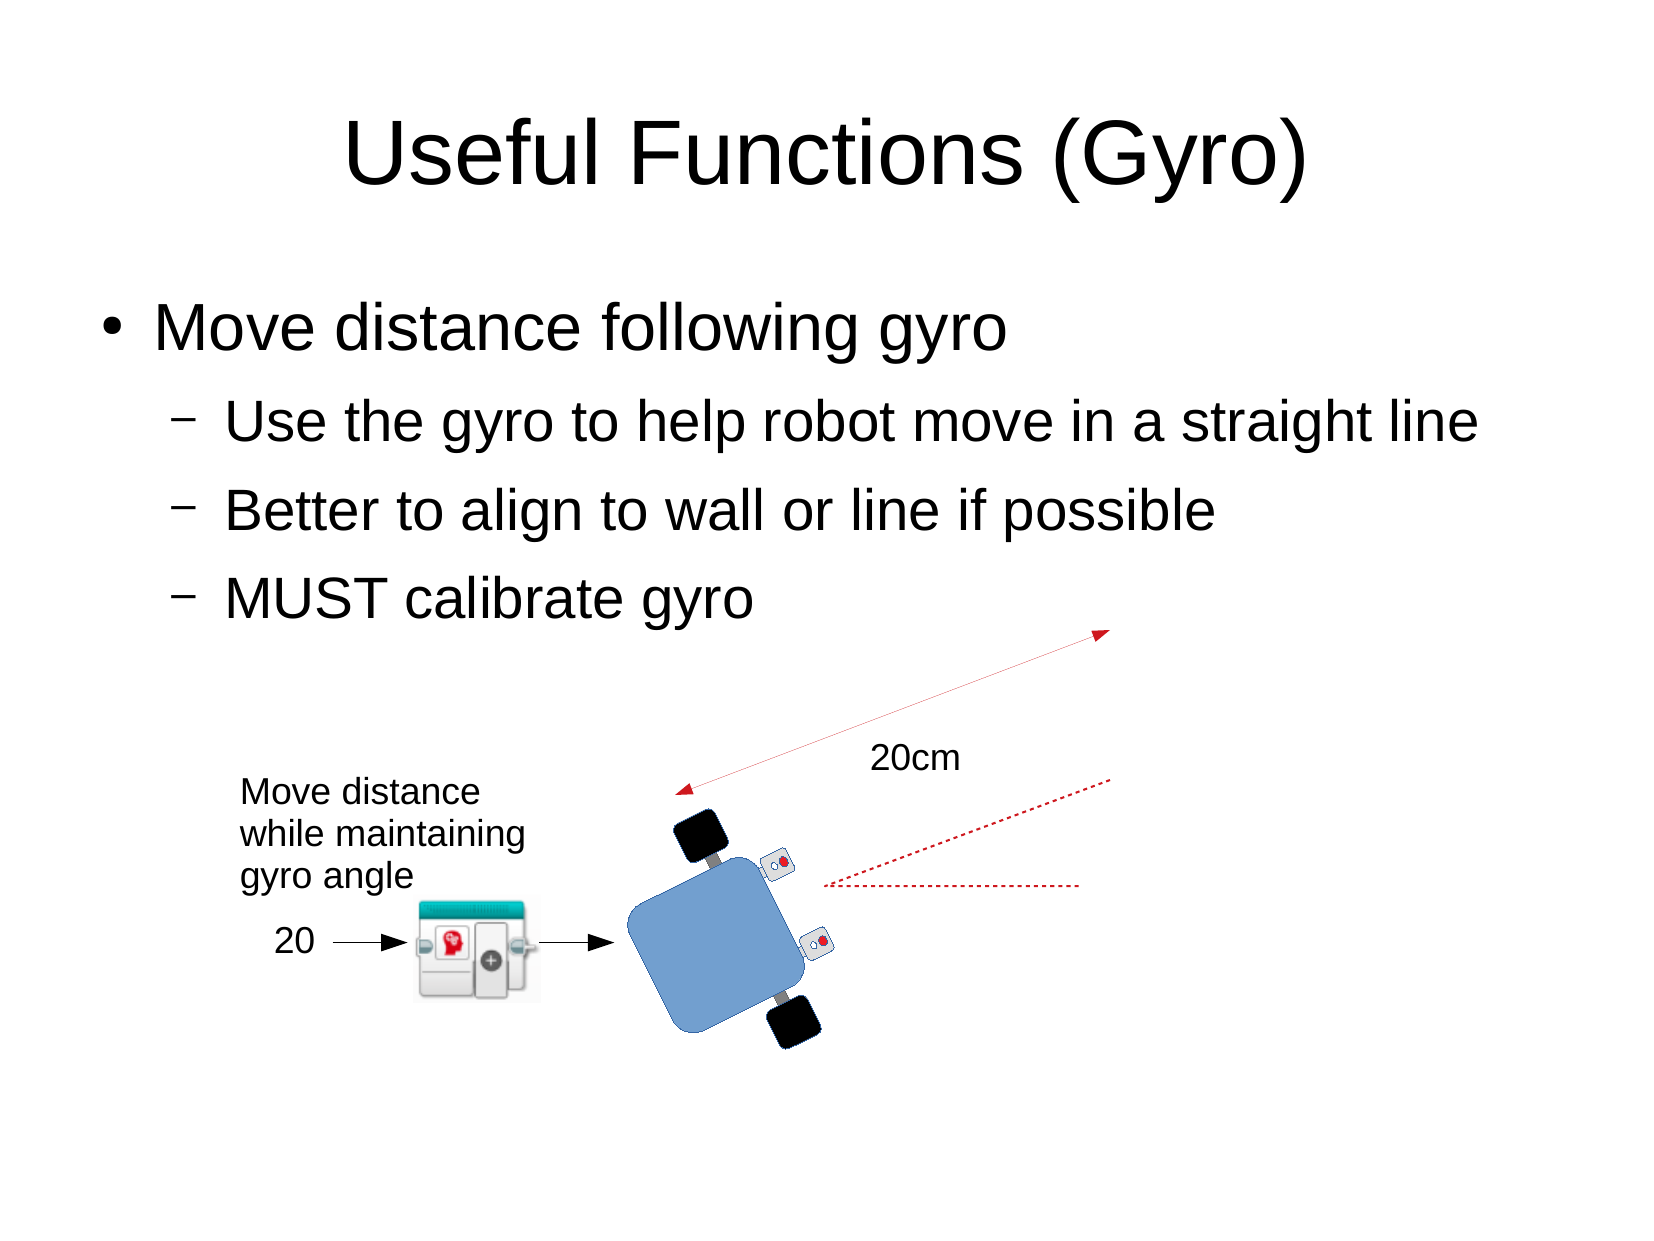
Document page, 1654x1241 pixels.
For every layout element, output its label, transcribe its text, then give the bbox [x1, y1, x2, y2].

text_box Move distance while maintaining gyro angle [225, 762, 589, 904]
title Useful Functions (Gyro) [82, 49, 1571, 257]
text_box [627, 808, 835, 1050]
picture [413, 904, 541, 1003]
text_box 20cm [855, 729, 991, 829]
list Move distance following gyro Use the gyro to help robot move in a straight line Better to align to wall or line if possible MUST calibrate gyro [82, 290, 1571, 1010]
text_box 20 [195, 912, 331, 970]
